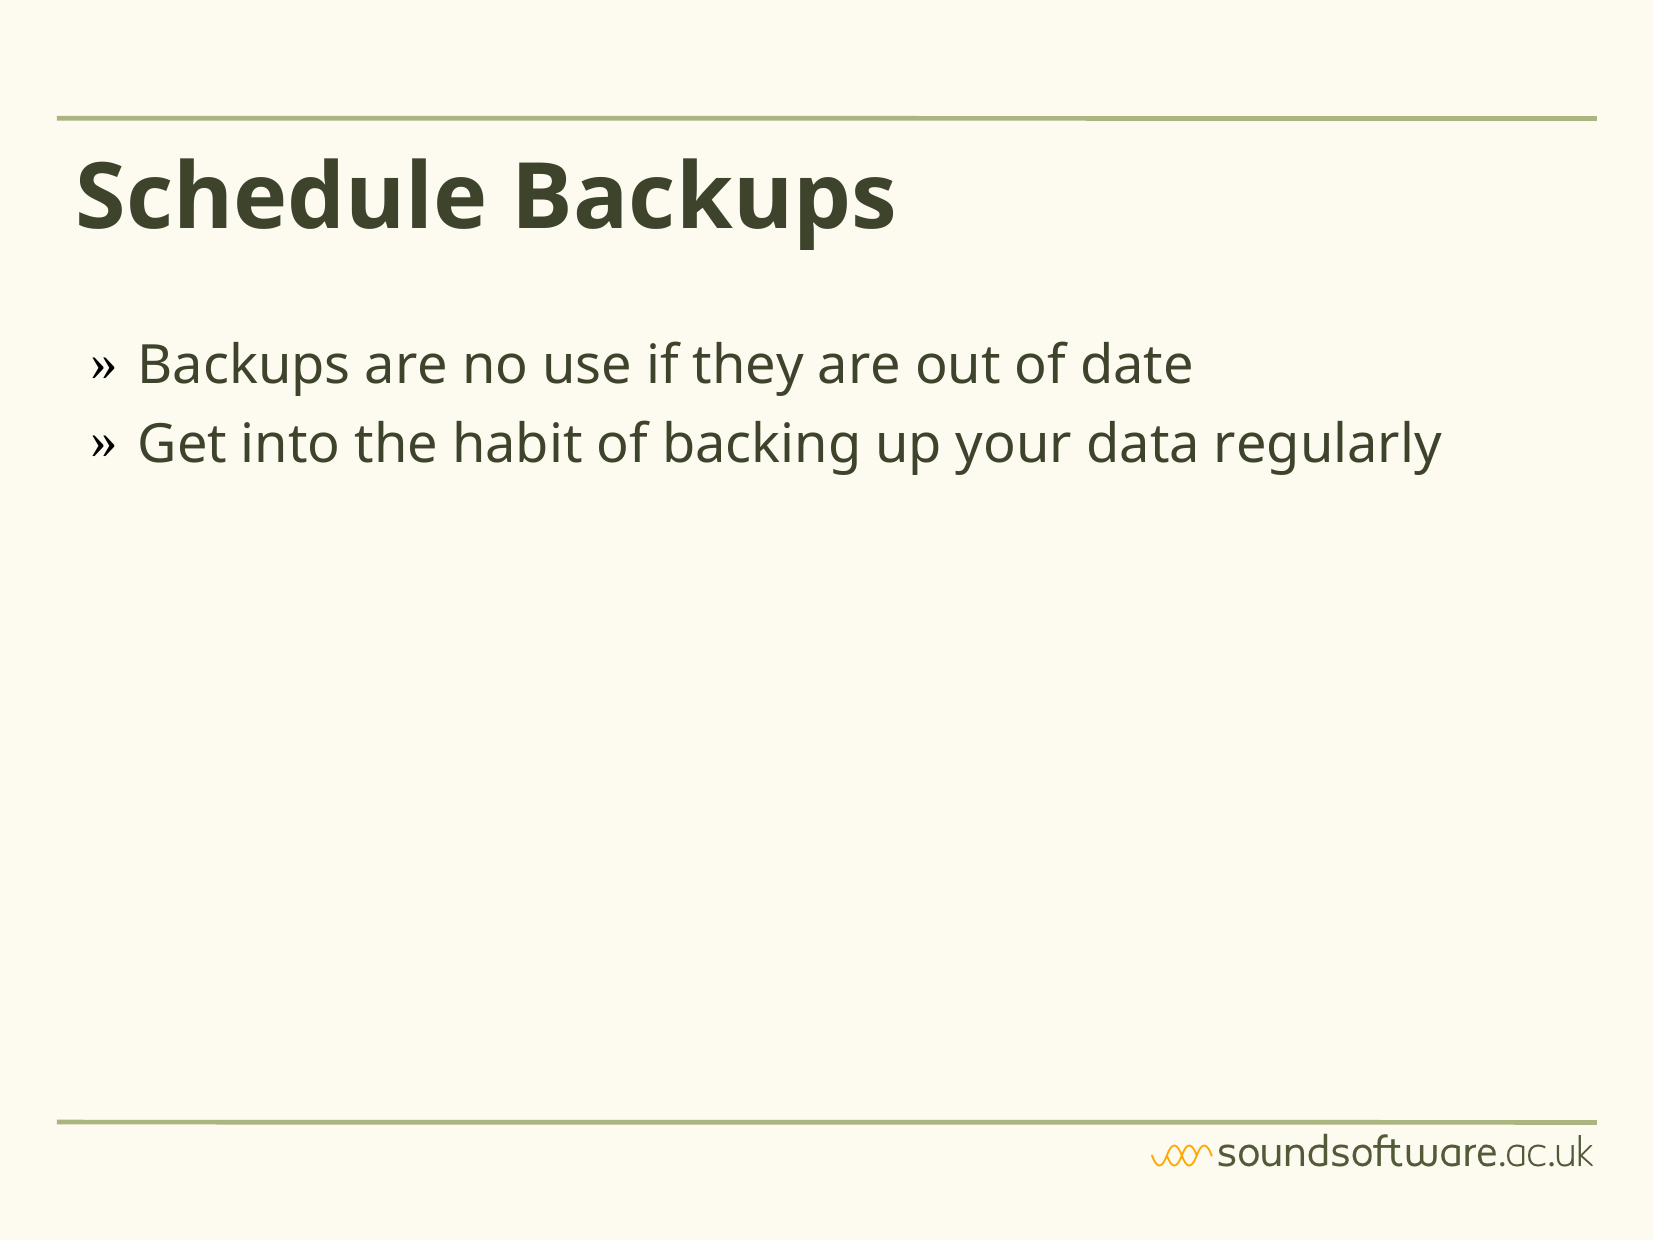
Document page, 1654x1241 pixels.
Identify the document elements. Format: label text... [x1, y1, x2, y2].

title Schedule Backups [59, 109, 1594, 274]
list Backups are no use if they are out of date Get into the habit of backing up your data regularly [59, 321, 1594, 1140]
picture [1151, 1140, 1593, 1167]
